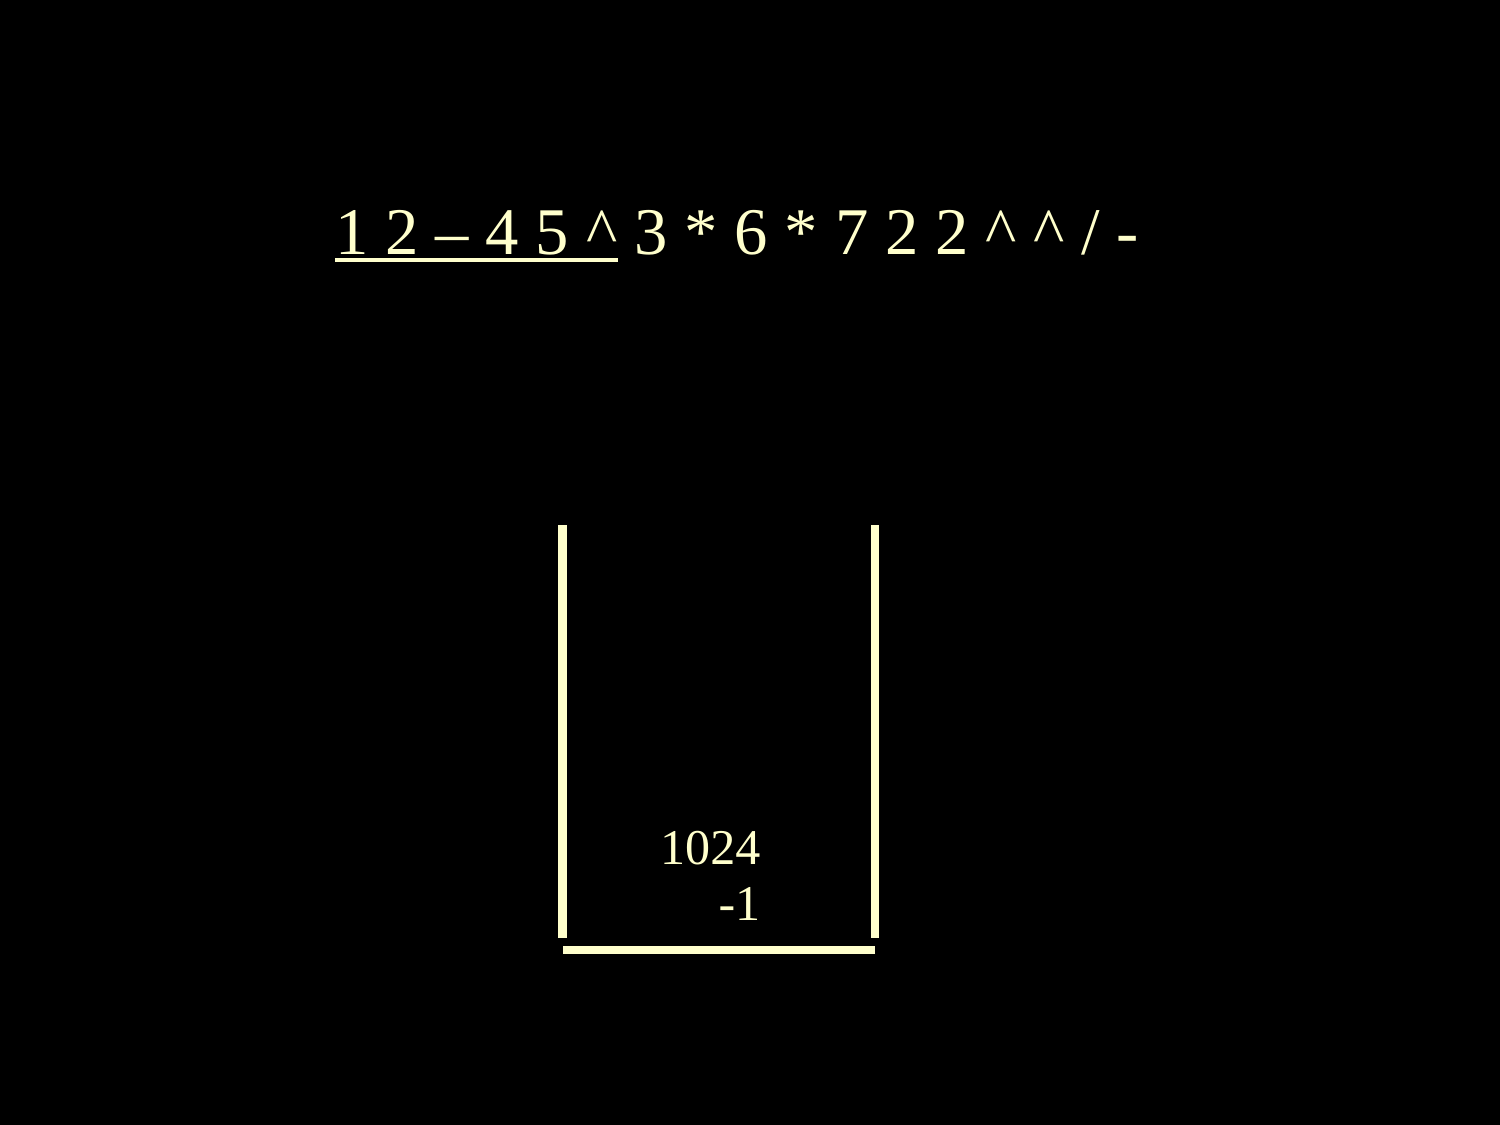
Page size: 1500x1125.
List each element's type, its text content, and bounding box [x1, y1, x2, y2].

text_box 1024 -1 [599, 812, 775, 939]
text_box 1 2 – 4 5 ^ 3 * 6 * 7 2 2 ^ ^ / - [320, 187, 1155, 277]
